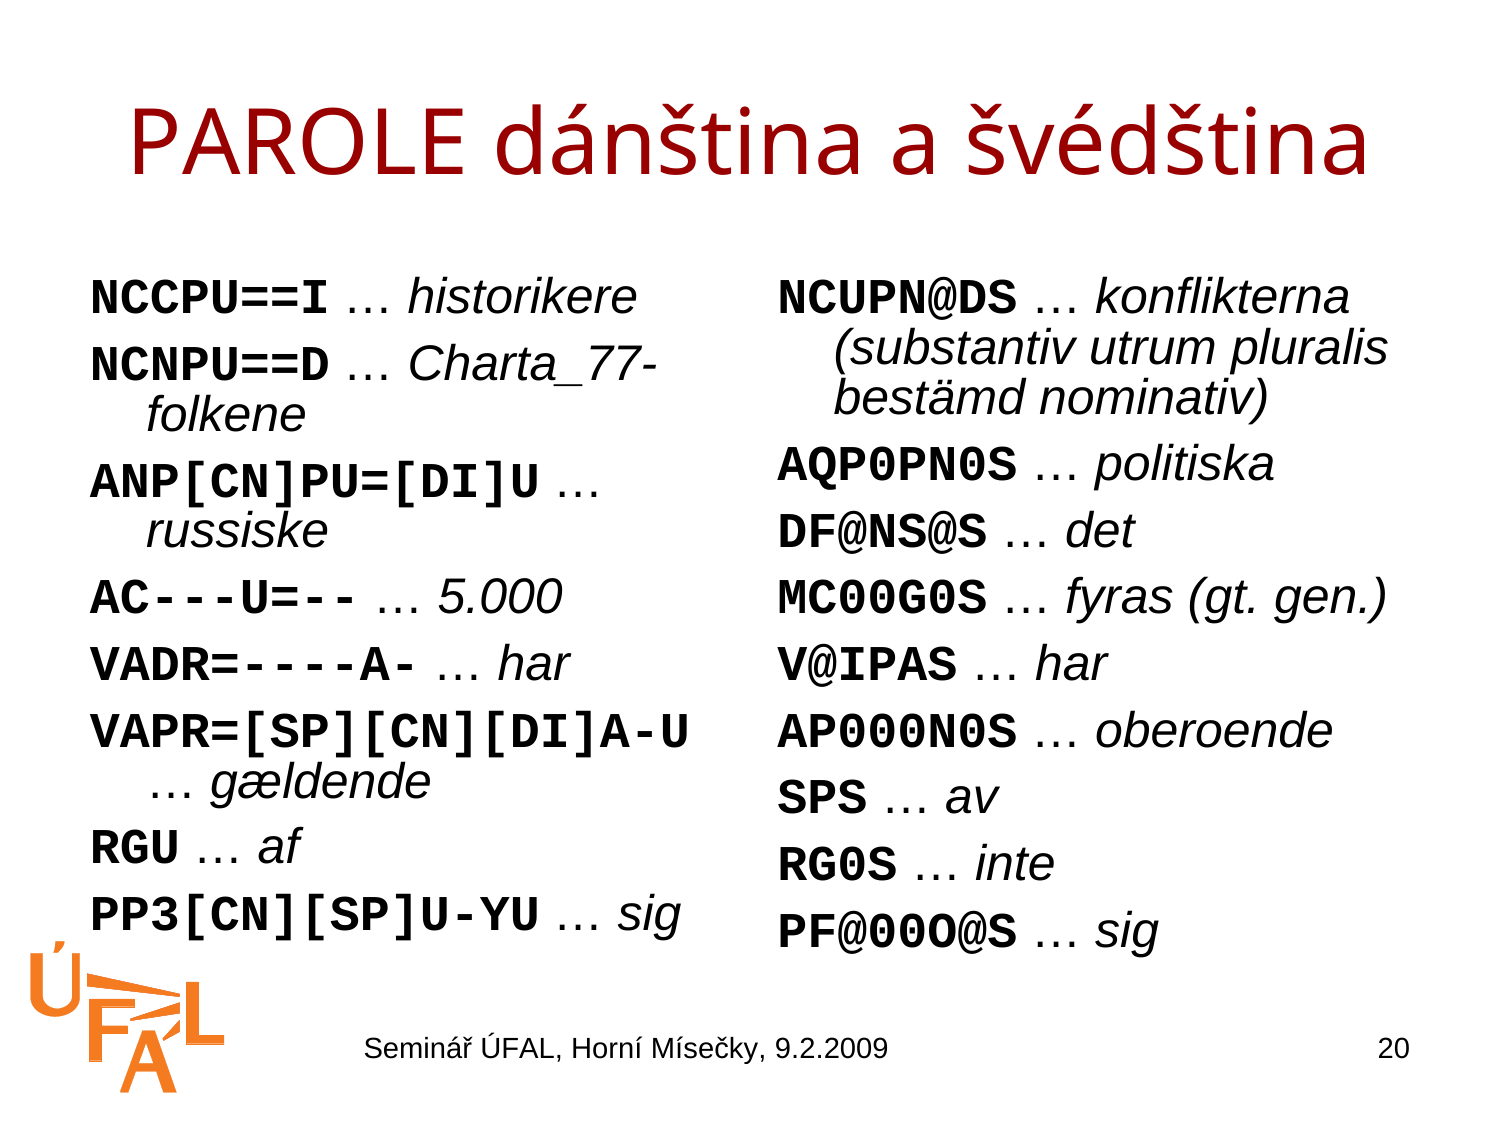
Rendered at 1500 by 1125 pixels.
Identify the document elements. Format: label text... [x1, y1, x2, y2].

list NCCPU==I … historikere NCNPU==D … Charta_77-folkene ANP[CN]PU=[DI]U … russiske AC---U=-- … 5.000 VADR=----A- … har VAPR=[SP][CN][DI]A-U … gældende RGU … af PP3[CN][SP]U-YU … sig [75, 262, 738, 1006]
list NCUPN@DS … konflikterna (substantiv utrum pluralis bestämd nominativ) AQP0PN0S … politiska DF@NS@S … det MC00G0S … fyras (gt. gen.) V@IPAS … har AP000N0S … oberoende SPS … av RG0S … inte PF@00O@S … sig [762, 262, 1426, 1006]
title PAROLE dánština a švédština [75, 45, 1426, 233]
